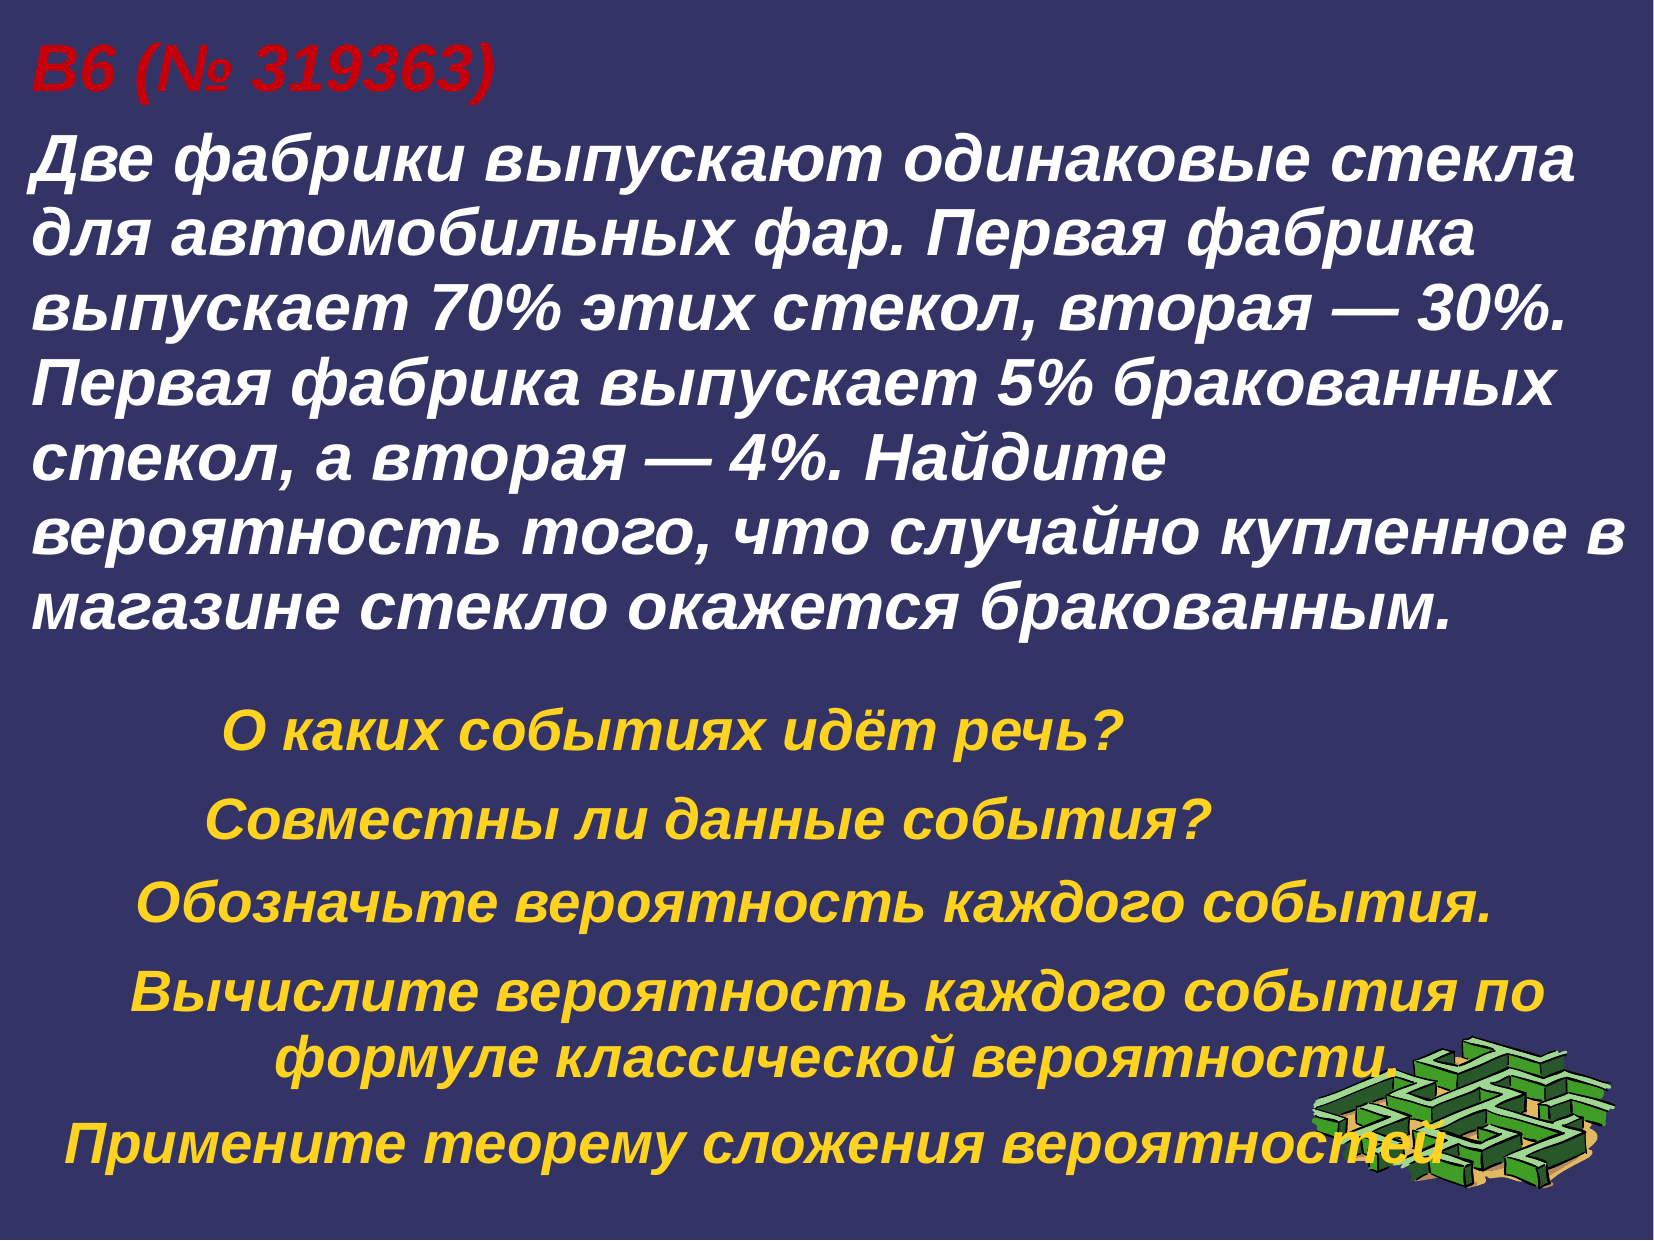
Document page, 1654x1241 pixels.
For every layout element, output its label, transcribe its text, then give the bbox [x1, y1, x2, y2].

text_box Две фабрики выпускают одинаковые стекла для автомобильных фар. Первая фабрика выпускает 70% этих стекол, вторая — 30%. Первая фабрика выпускает 5% бракованных стекол, а вторая — 4%. Найдите вероятность того, что случайно купленное в магазине стекло окажется бракованным. [16, 113, 1652, 652]
text_box Примените теорему сложения вероятностей [0, 1103, 1512, 1193]
text_box О каких событиях идёт речь? [23, 689, 1323, 780]
text_box Совместны ли данные события? [47, 779, 1371, 862]
text_box Вычислите вероятность каждого события по формуле классической вероятности. [23, 951, 1654, 1100]
text_box B6 (№ 319363) [16, 23, 626, 114]
text_box Обозначьте вероятность каждого события. [11, 862, 1619, 952]
